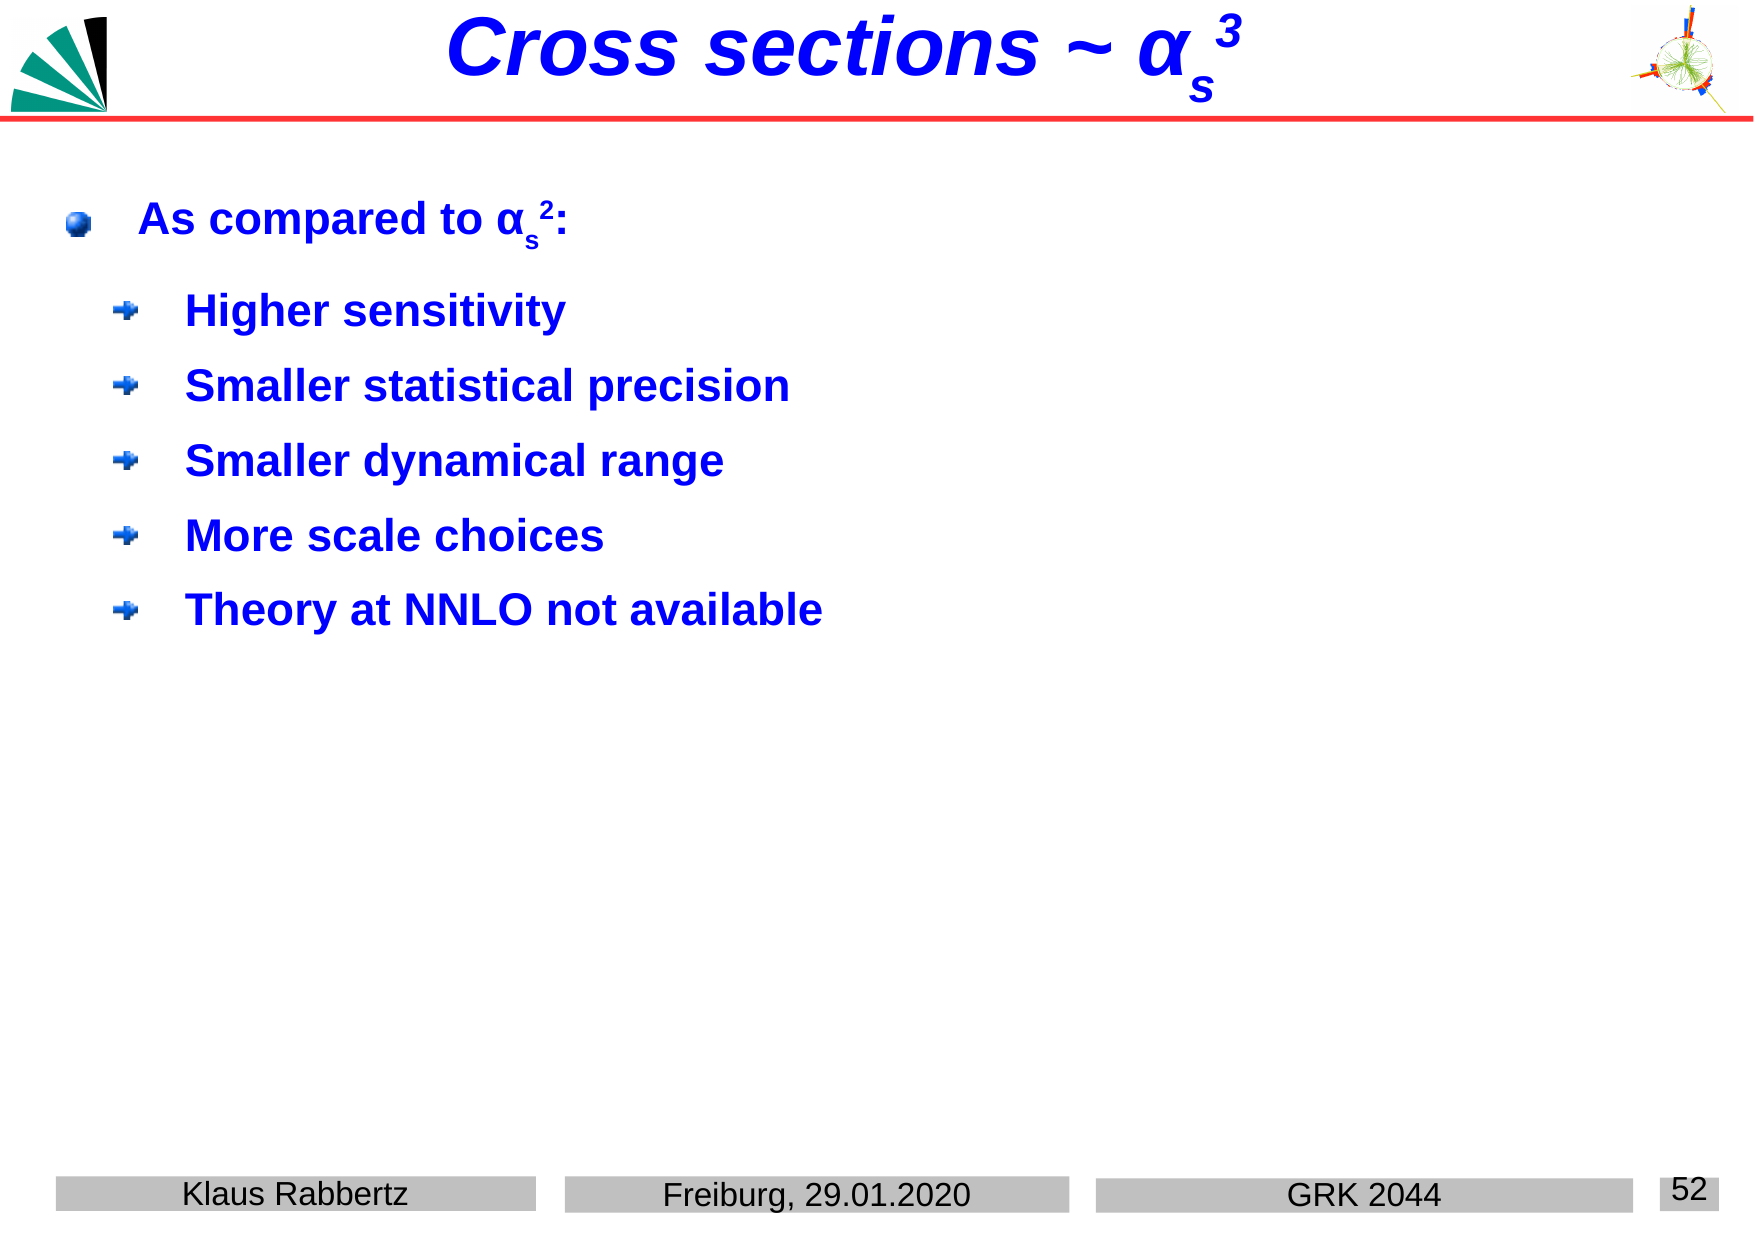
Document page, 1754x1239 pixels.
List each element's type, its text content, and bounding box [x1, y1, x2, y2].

list As compared to αs2: Higher sensitivity Smaller statistical precision Smaller dynamical range More scale choices Theory at NNLO not available [54, 193, 1697, 636]
title Cross sections ~ αs3 [129, 0, 1545, 114]
picture [11, 17, 107, 113]
picture [1631, 5, 1739, 113]
